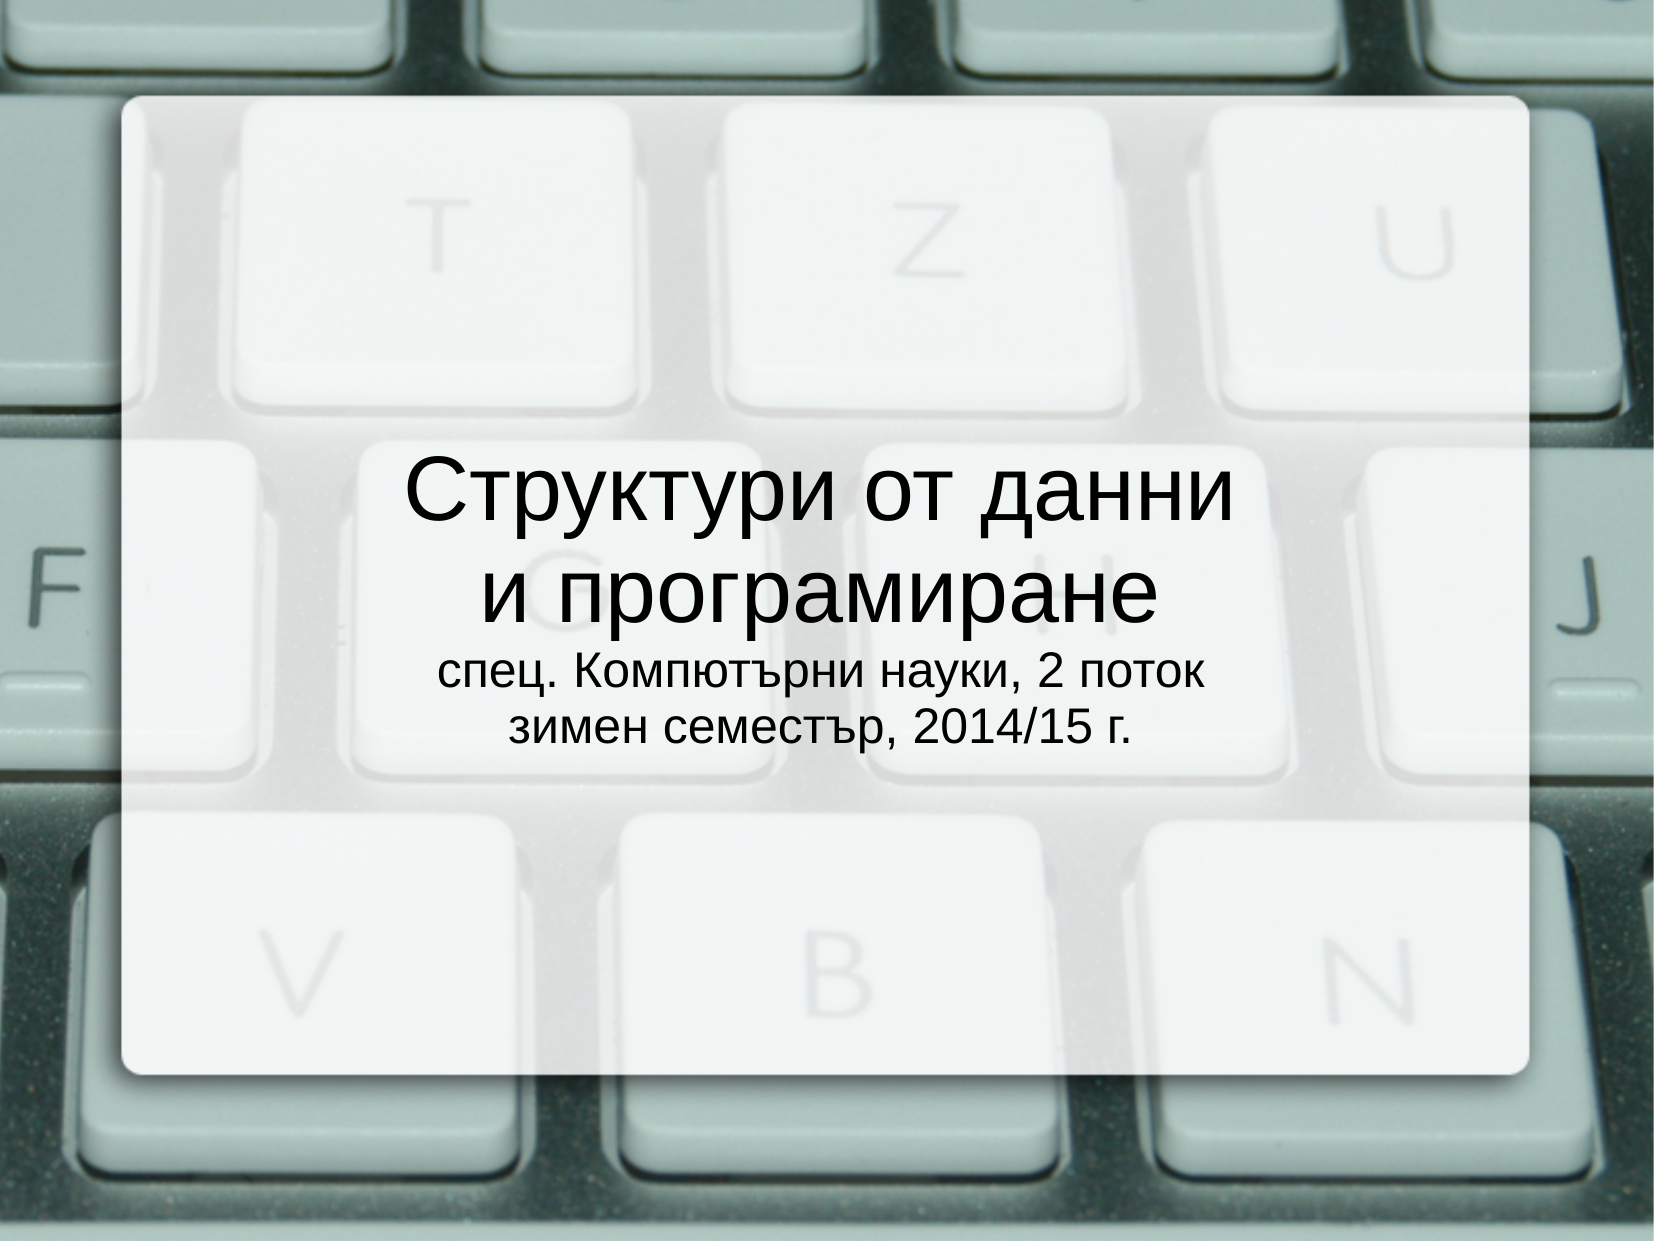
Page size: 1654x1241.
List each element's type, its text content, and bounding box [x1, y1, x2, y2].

subtitle Структури от данни и програмиране спец. Компютърни науки, 2 поток зимен семестър, 2014/15 г. [135, 117, 1506, 1074]
picture [0, 0, 1654, 1241]
